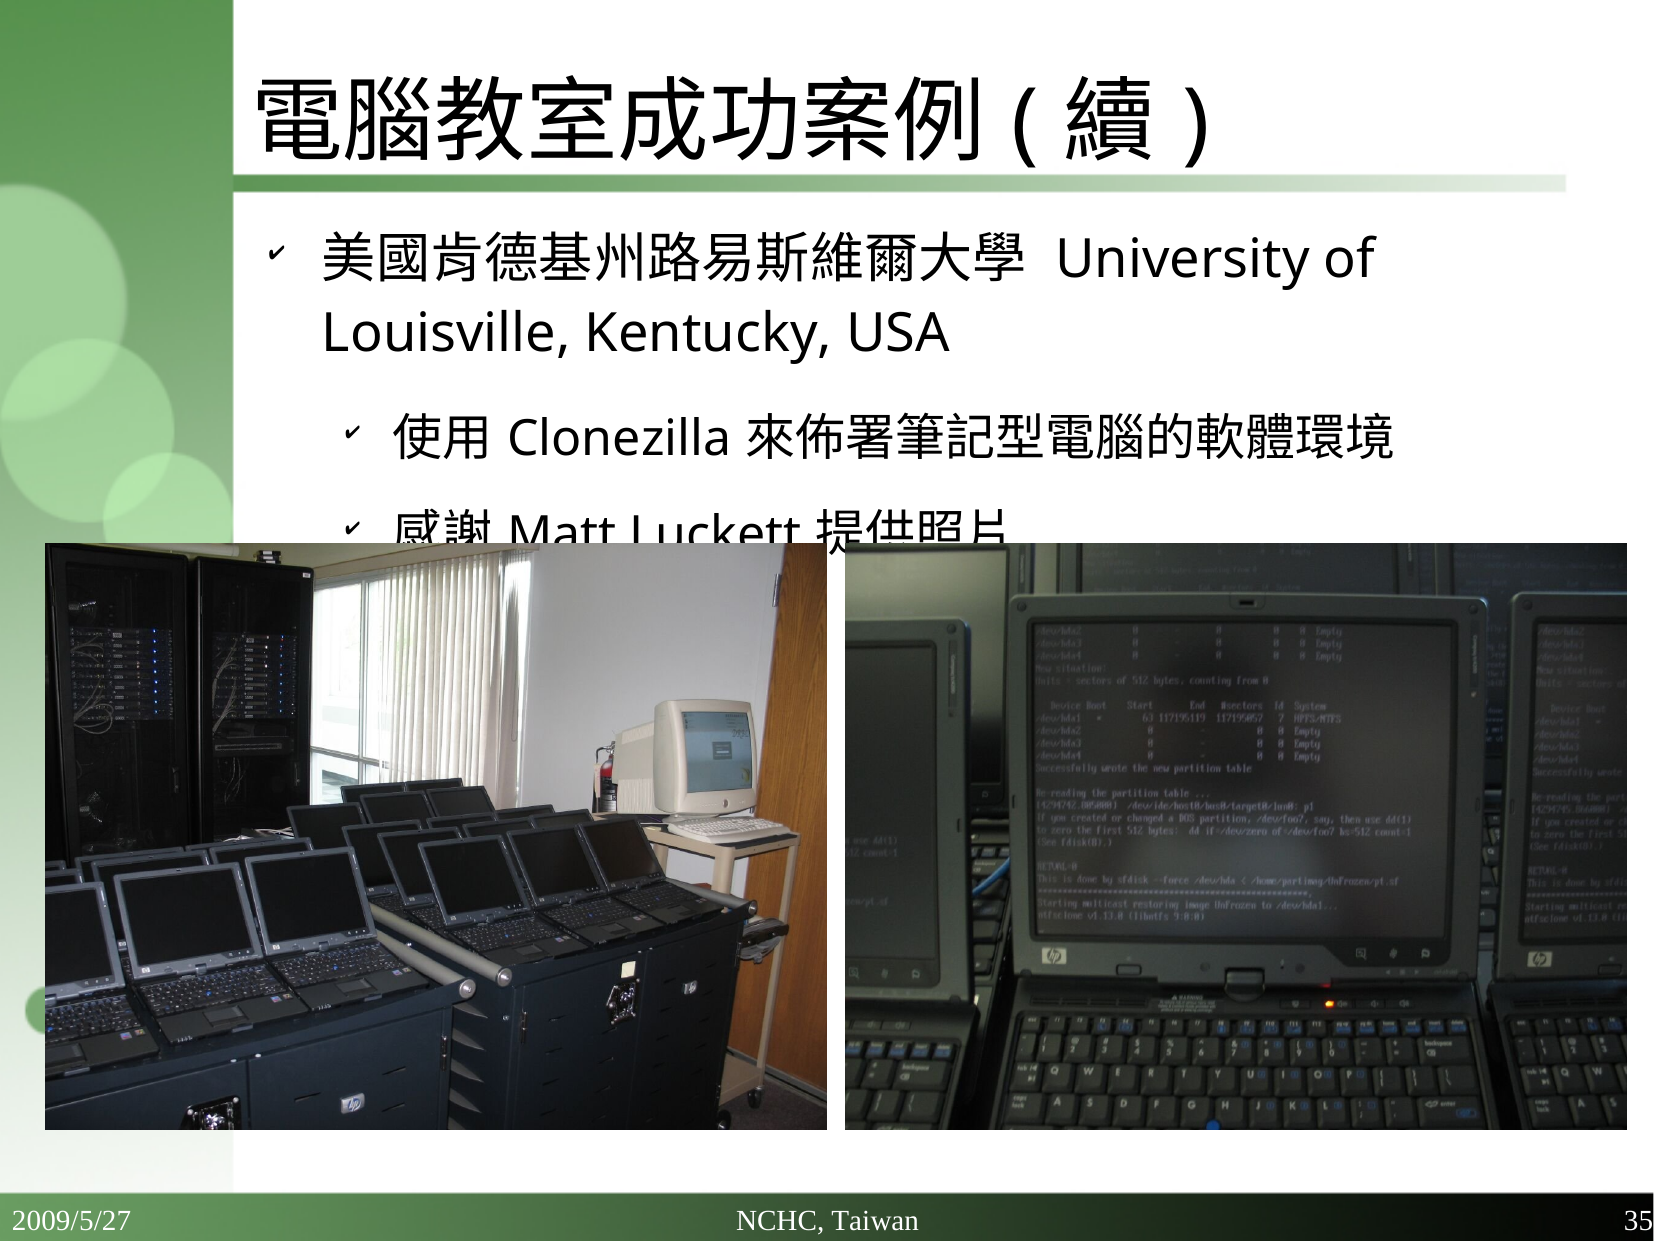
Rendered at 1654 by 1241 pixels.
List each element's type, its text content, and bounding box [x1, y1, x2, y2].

title 電腦教室成功案例(續) [236, 41, 1595, 185]
list 美國肯德基州路易斯維爾大學 University of Louisville, Kentucky, USA 使用Clonezilla來佈署筆記型電腦的軟體環境 感謝Matt Luckett提供照片 [236, 206, 1595, 532]
picture [0, 0, 1654, 1241]
